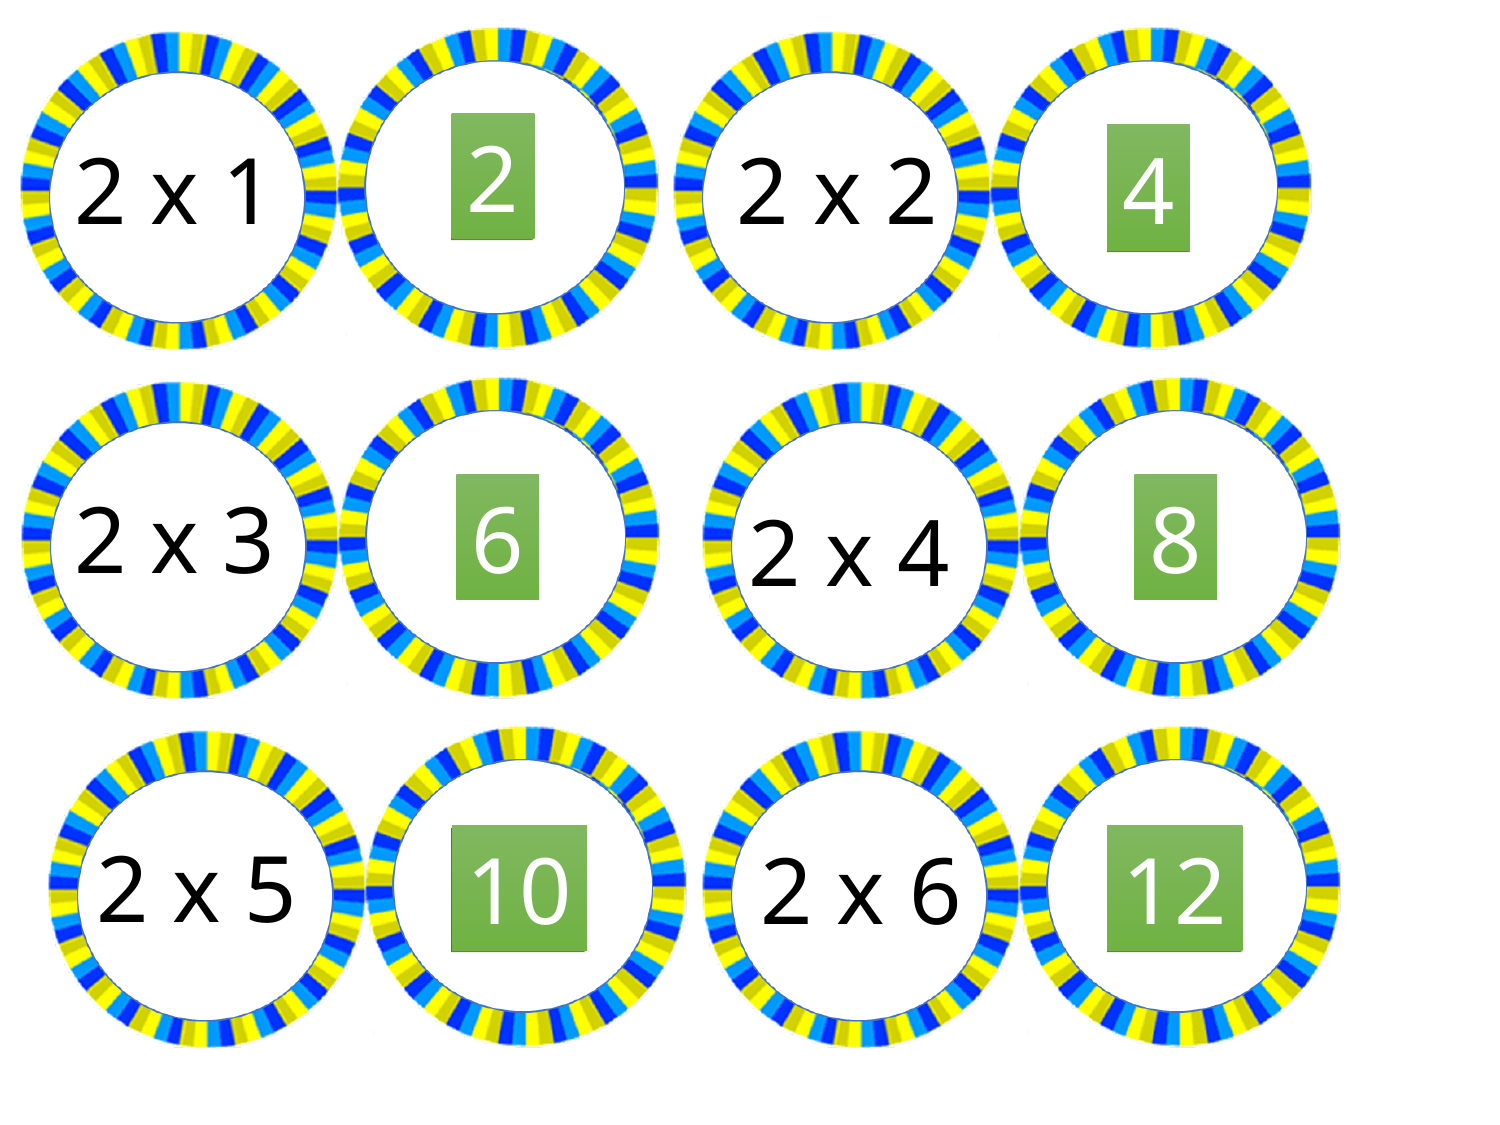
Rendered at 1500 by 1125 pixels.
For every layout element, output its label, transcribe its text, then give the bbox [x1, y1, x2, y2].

text_box 4 [1107, 125, 1190, 250]
picture [20, 376, 660, 699]
picture [19, 26, 659, 350]
text_box 2 x 3 [59, 474, 291, 599]
text_box 6 [456, 474, 539, 599]
picture [701, 376, 1341, 699]
text_box 2 x 4 [734, 487, 965, 612]
text_box 2 x 2 [722, 125, 953, 250]
text_box 2 [452, 114, 534, 239]
text_box 12 [1107, 825, 1242, 950]
text_box 2 x 5 [81, 823, 313, 949]
picture [701, 725, 1341, 1048]
text_box 2 x 1 [59, 125, 291, 250]
text_box 10 [452, 825, 587, 950]
text_box 8 [1134, 474, 1217, 599]
text_box 2 x 6 [746, 825, 977, 950]
picture [47, 725, 687, 1048]
picture [672, 26, 1312, 350]
